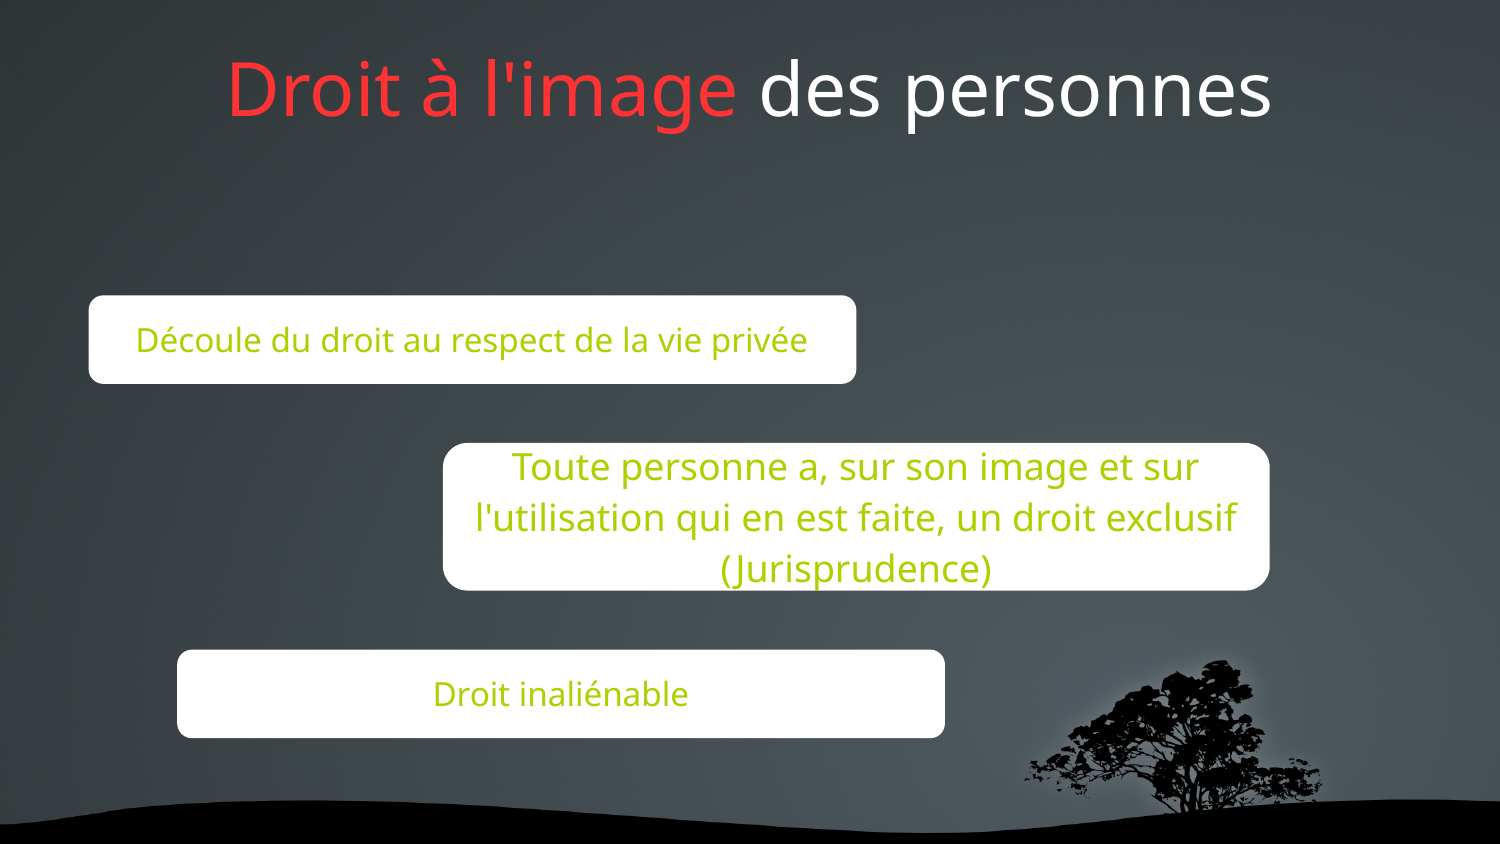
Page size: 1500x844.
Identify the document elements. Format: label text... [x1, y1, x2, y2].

text_box Droit à l'image des personnes [75, 33, 1425, 175]
picture [0, 0, 1500, 844]
text_box Droit inaliénable [177, 649, 945, 739]
text_box Toute personne a, sur son image et sur l'utilisation qui en est faite, un droit exclusif (Jurisprudence) [442, 442, 1270, 591]
text_box Découle du droit au respect de la vie privée [88, 295, 857, 384]
